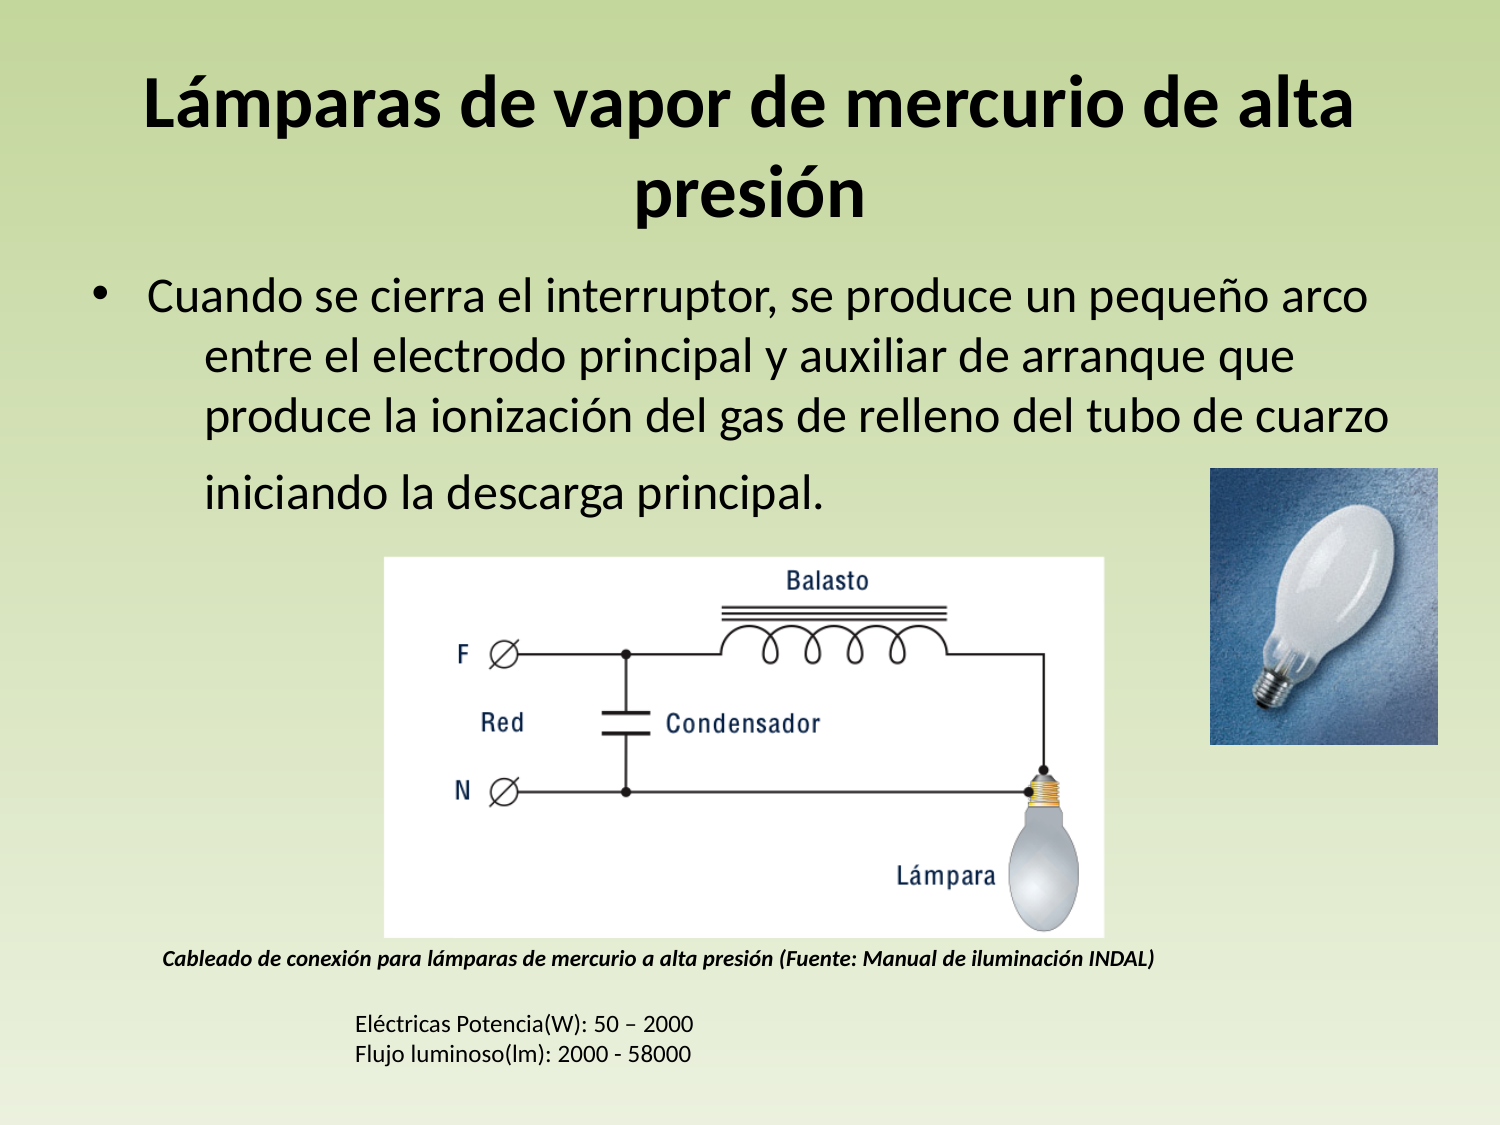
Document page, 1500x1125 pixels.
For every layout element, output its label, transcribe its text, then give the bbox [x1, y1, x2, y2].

text_box Eléctricas Potencia(W): 50 – 2000 Flujo luminoso(lm): 2000 - 58000 [340, 1000, 1203, 1105]
list Cuando se cierra el interruptor, se produce un pequeño arco entre el electrodo principal y auxiliar de arranque que produce la ionización del gas de relleno del tubo de cuarzo iniciando la descarga principal. [76, 255, 1427, 693]
text_box Cableado de conexión para lámparas de mercurio a alta presión (Fuente: Manual de iluminación INDAL) [148, 936, 1303, 979]
picture [1210, 468, 1438, 745]
picture [383, 550, 1105, 938]
title Lámparas de vapor de mercurio de alta presión [75, 45, 1426, 233]
